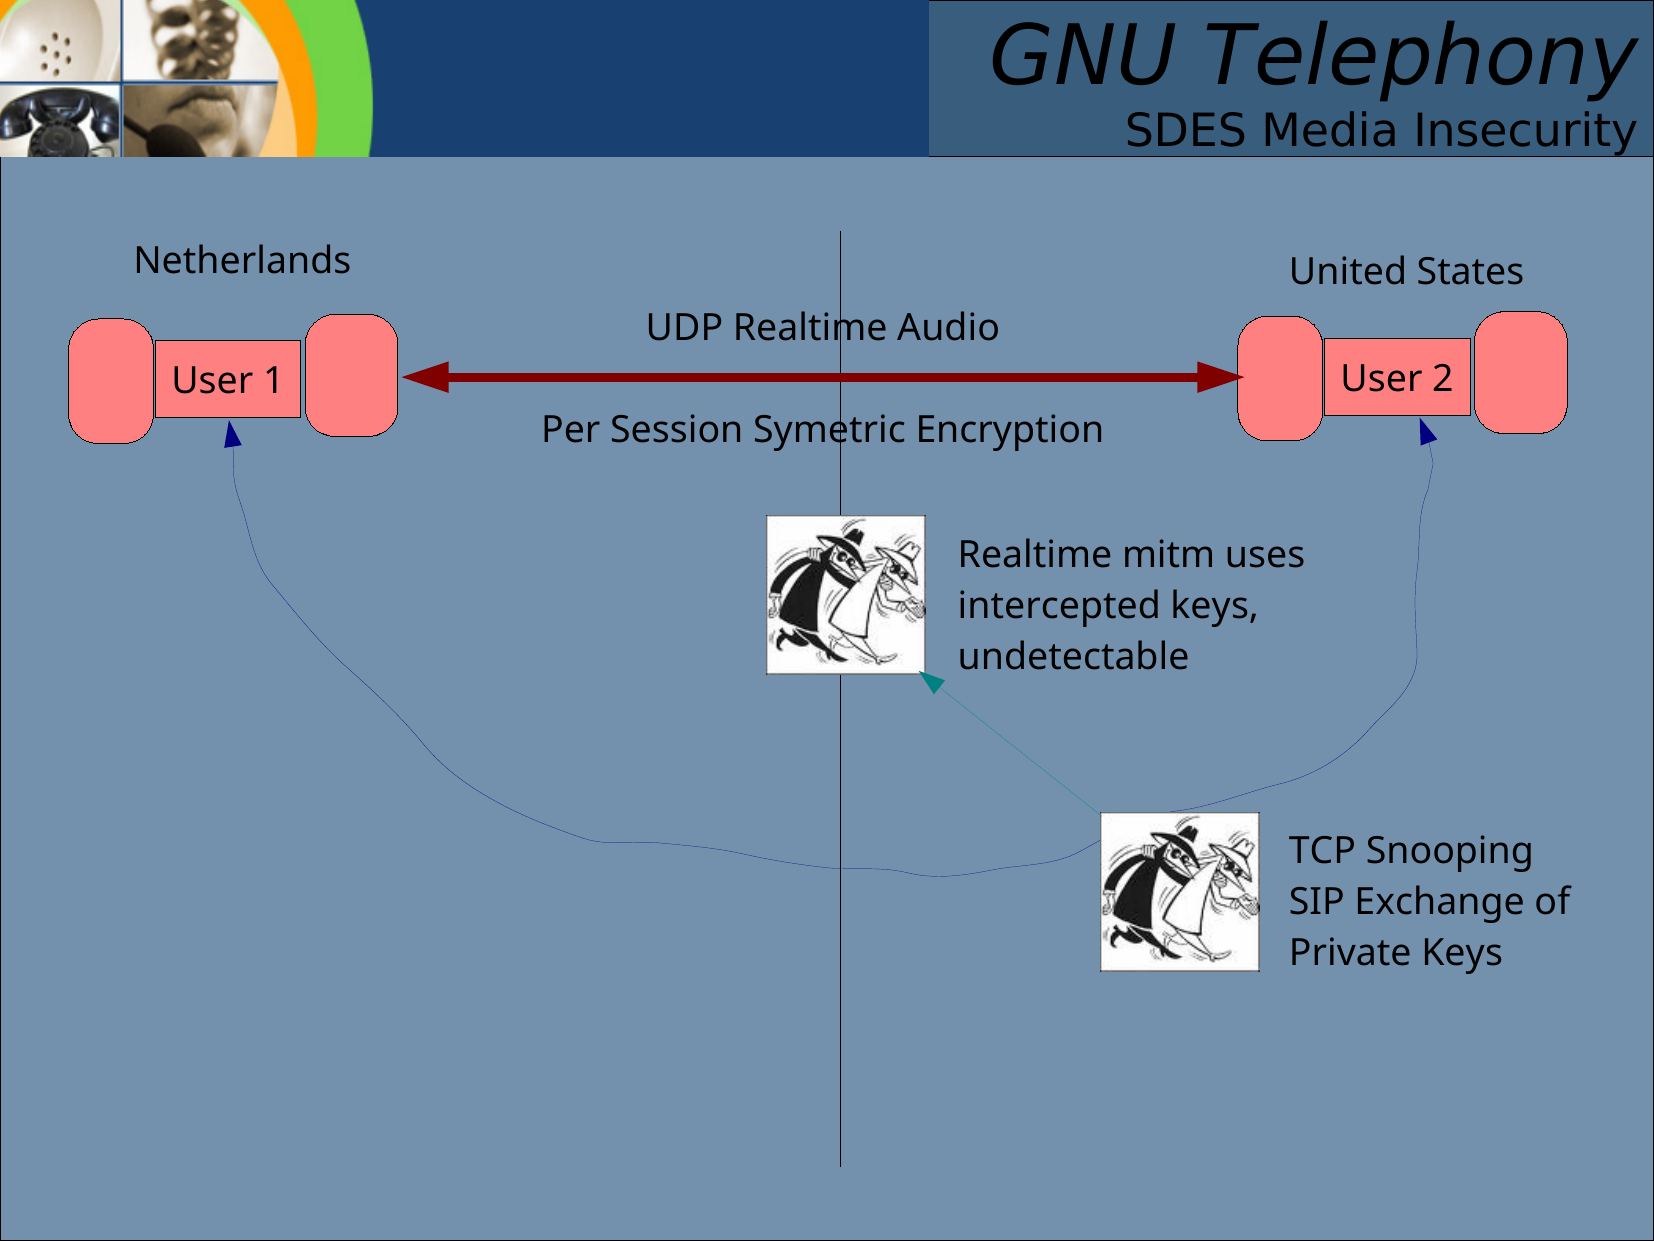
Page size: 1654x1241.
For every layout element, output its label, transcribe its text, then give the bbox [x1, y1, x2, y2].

text_box [0, 0, 1654, 1241]
picture [0, 0, 929, 157]
text_box Netherlands [118, 226, 377, 285]
text_box Realtime mitm uses intercepted keys, undetectable [942, 519, 1348, 666]
picture [766, 515, 926, 676]
picture [1100, 812, 1260, 972]
text_box User 1 [155, 340, 301, 418]
text_box TCP Snooping SIP Exchange of Private Keys [1274, 816, 1606, 962]
text_box GNU Telephony SDES Media Insecurity [941, 0, 1654, 169]
text_box United States [1274, 237, 1558, 296]
text_box User 2 [1324, 338, 1471, 416]
